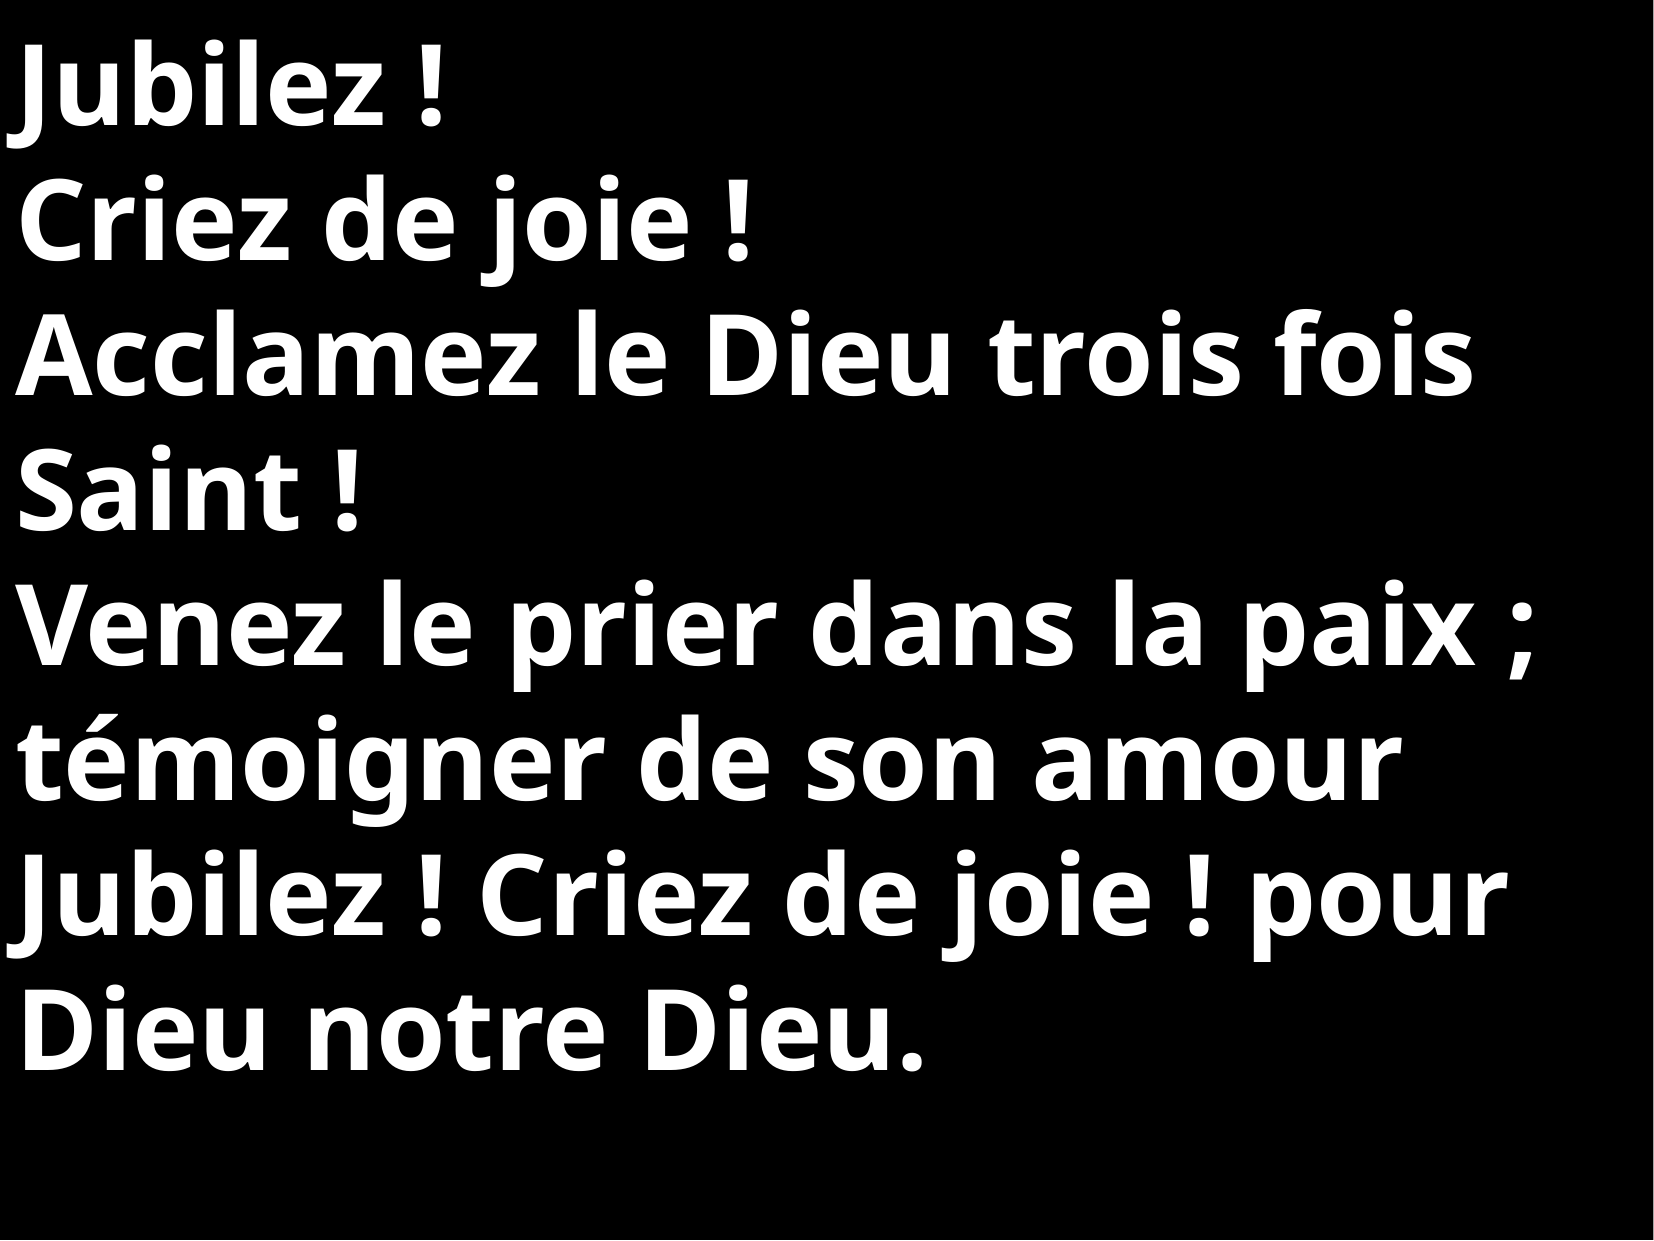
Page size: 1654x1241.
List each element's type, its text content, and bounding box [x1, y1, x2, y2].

text_box Jubilez ! Criez de joie ! Acclamez le Dieu trois fois Saint ! Venez le prier dans la paix ; témoigner de son amour Jubilez ! Criez de joie ! pour Dieu notre Dieu. [0, 177, 1654, 1063]
